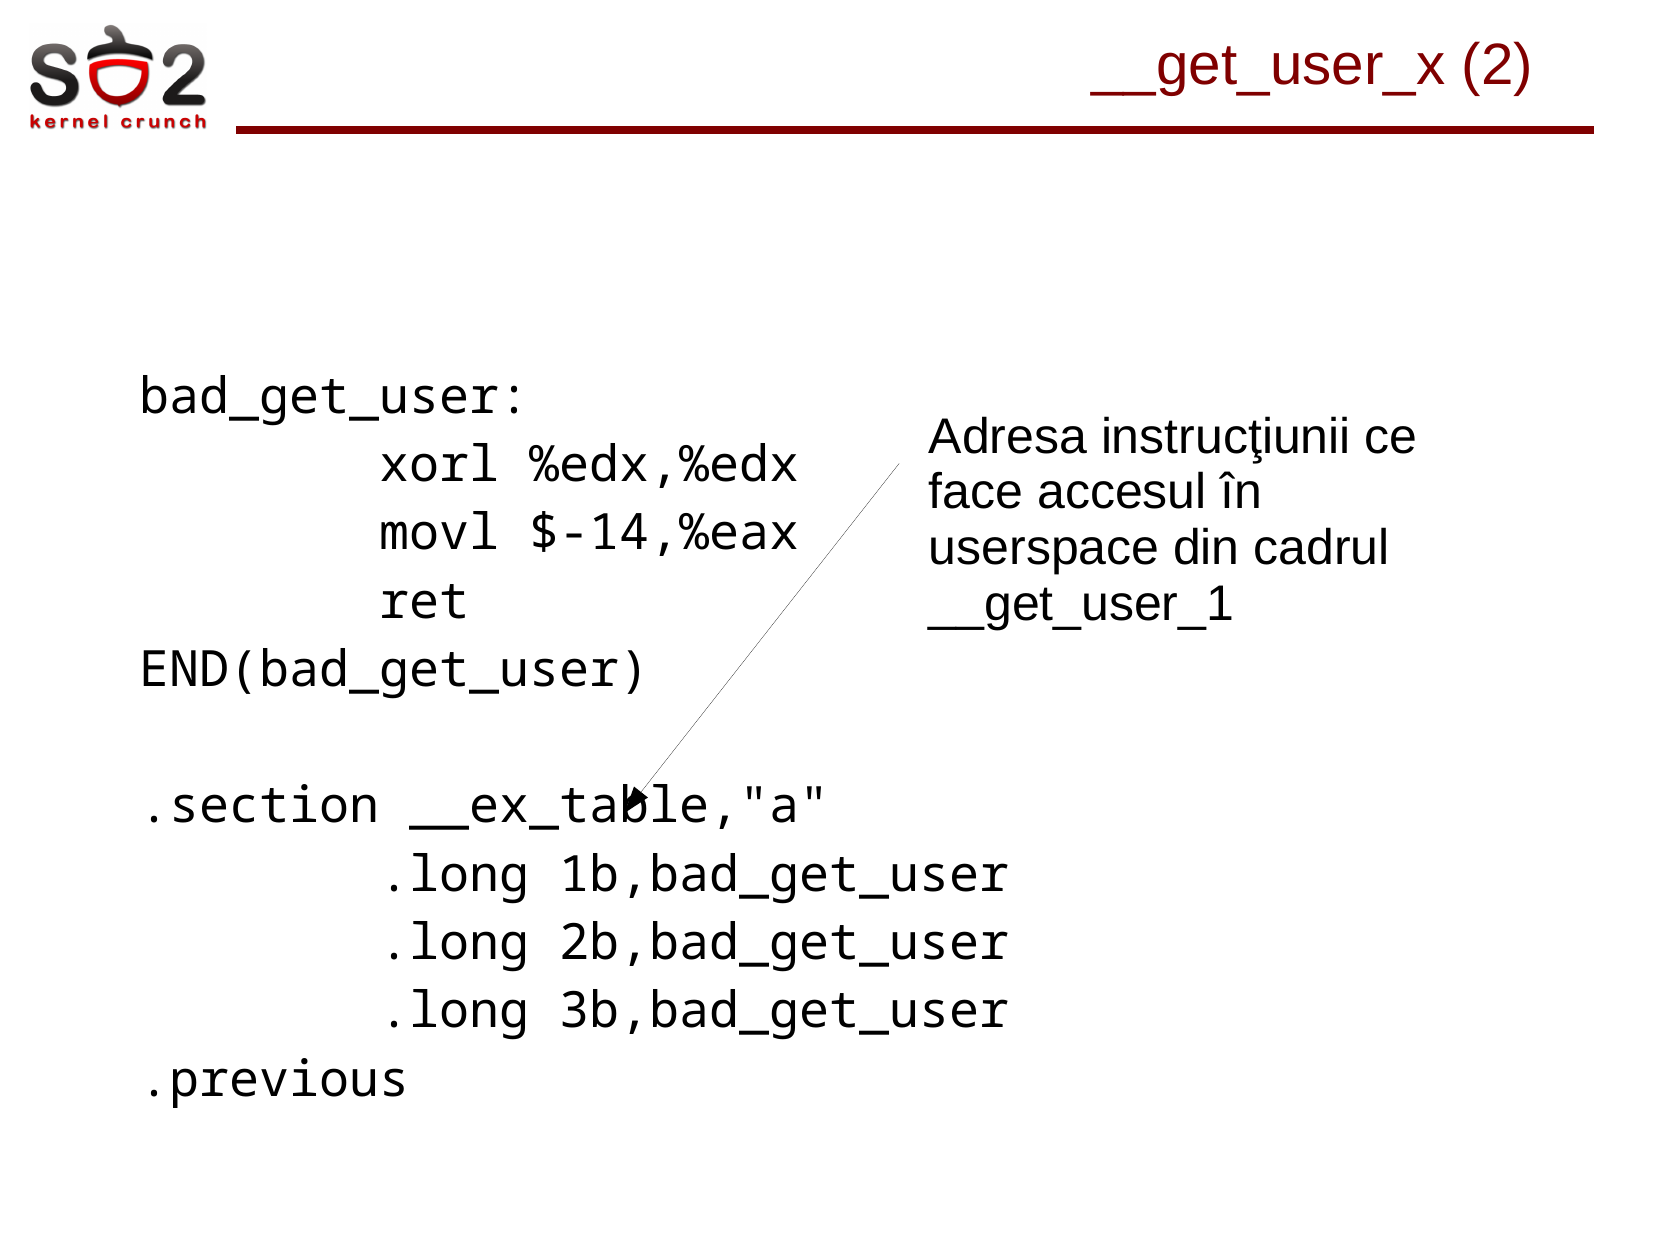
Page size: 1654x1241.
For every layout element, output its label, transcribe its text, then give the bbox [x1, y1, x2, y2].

text_box Adresa instrucţiunii ce face accesul în userspace din cadrul __get_user_1 [914, 400, 1441, 664]
picture [29, 23, 207, 130]
list bad_get_user: xorl %edx,%edx movl $-14,%eax ret END(bad_get_user) .section __ex_table,"a" .long 1b,bad_get_user .long 2b,bad_get_user .long 3b,bad_get_user .previous [121, 344, 1534, 1126]
title __get_user_x (2) [121, 11, 1534, 119]
